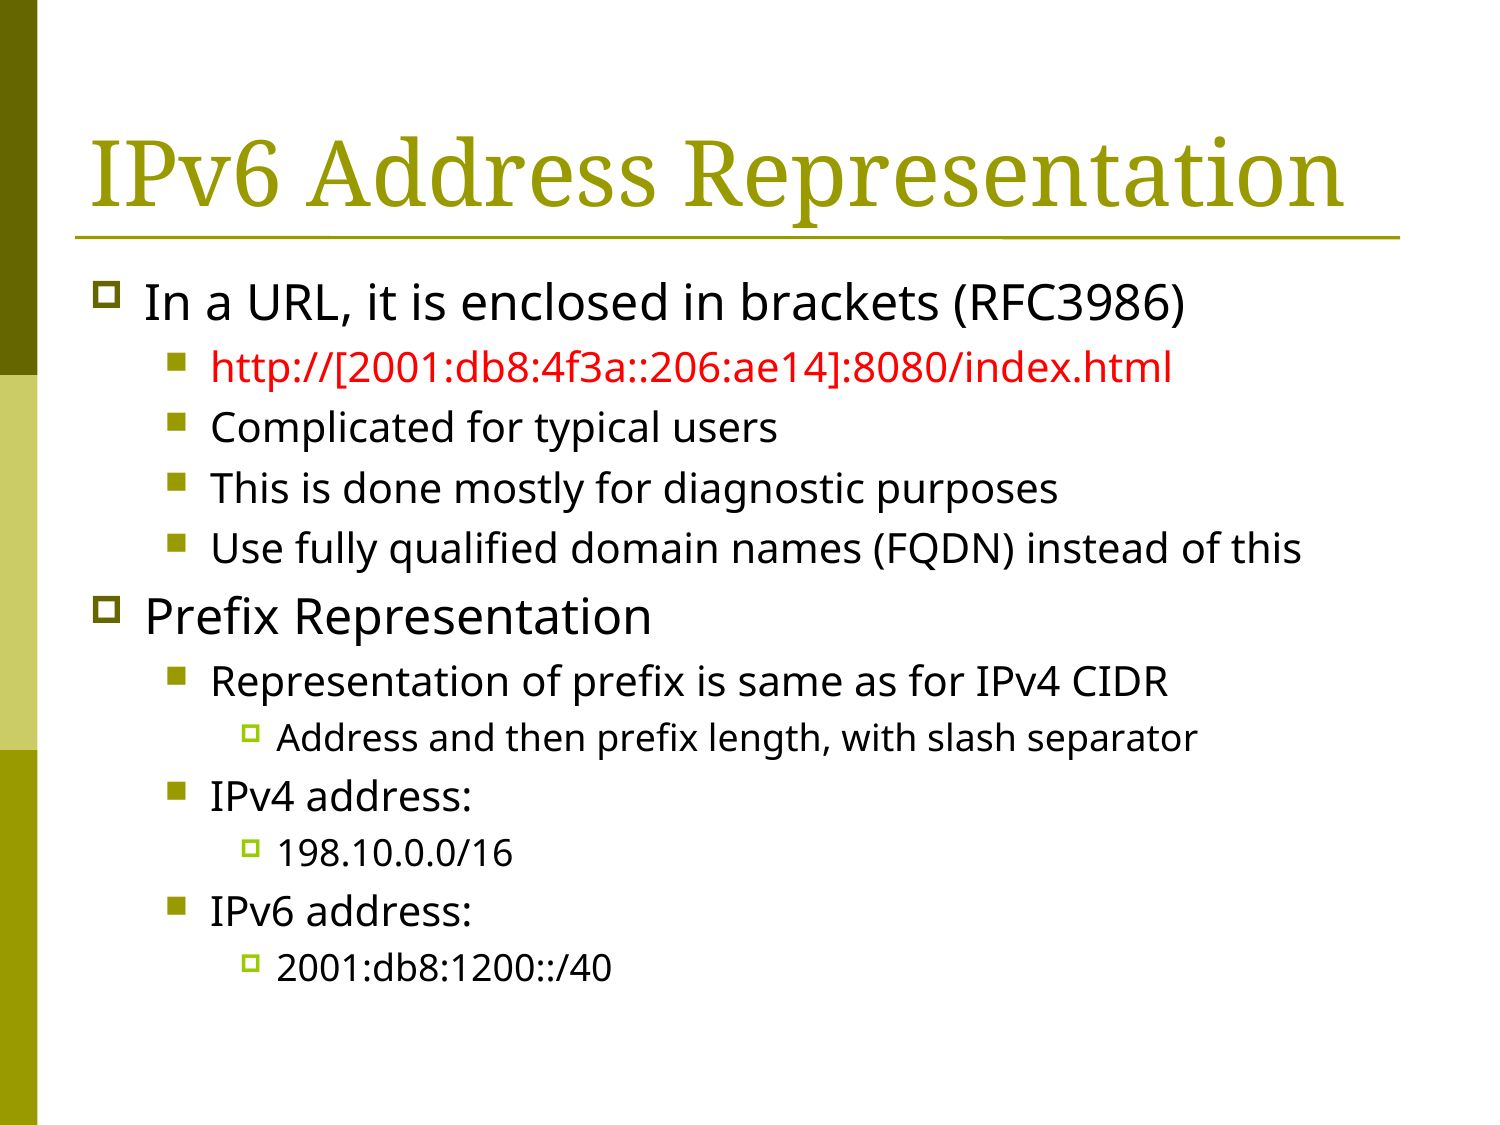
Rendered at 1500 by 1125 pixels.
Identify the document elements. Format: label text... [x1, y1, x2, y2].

list In a URL, it is enclosed in brackets (RFC3986)‏ http://[2001:db8:4f3a::206:ae14]:8080/index.html Complicated for typical users This is done mostly for diagnostic purposes Use fully qualified domain names (FQDN)‏ instead of this Prefix Representation Representation of prefix is same as for IPv4 CIDR Address and then prefix length, with slash separator IPv4 address: 198.10.0.0/16 IPv6 address: 2001:db8:1200::/40 [75, 262, 1426, 1006]
title IPv6 Address Representation [75, 0, 1426, 233]
